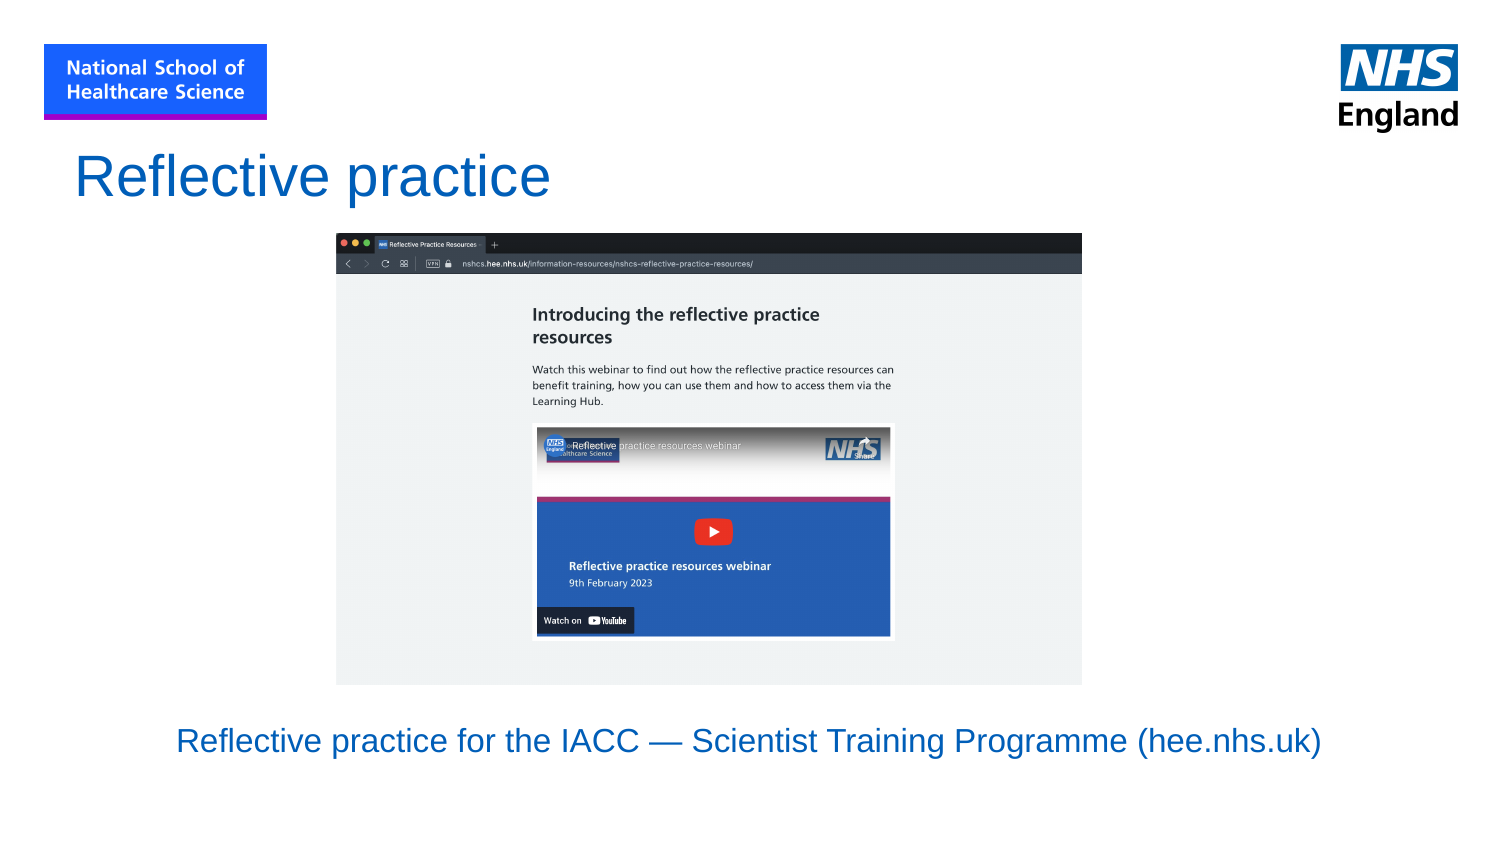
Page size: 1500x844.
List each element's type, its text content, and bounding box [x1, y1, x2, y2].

title Reflective practice for the IACC — Scientist Training Programme (hee.nhs.uk) [103, 718, 1397, 780]
text_box Reflective practice [59, 138, 1354, 221]
picture [336, 233, 1082, 685]
